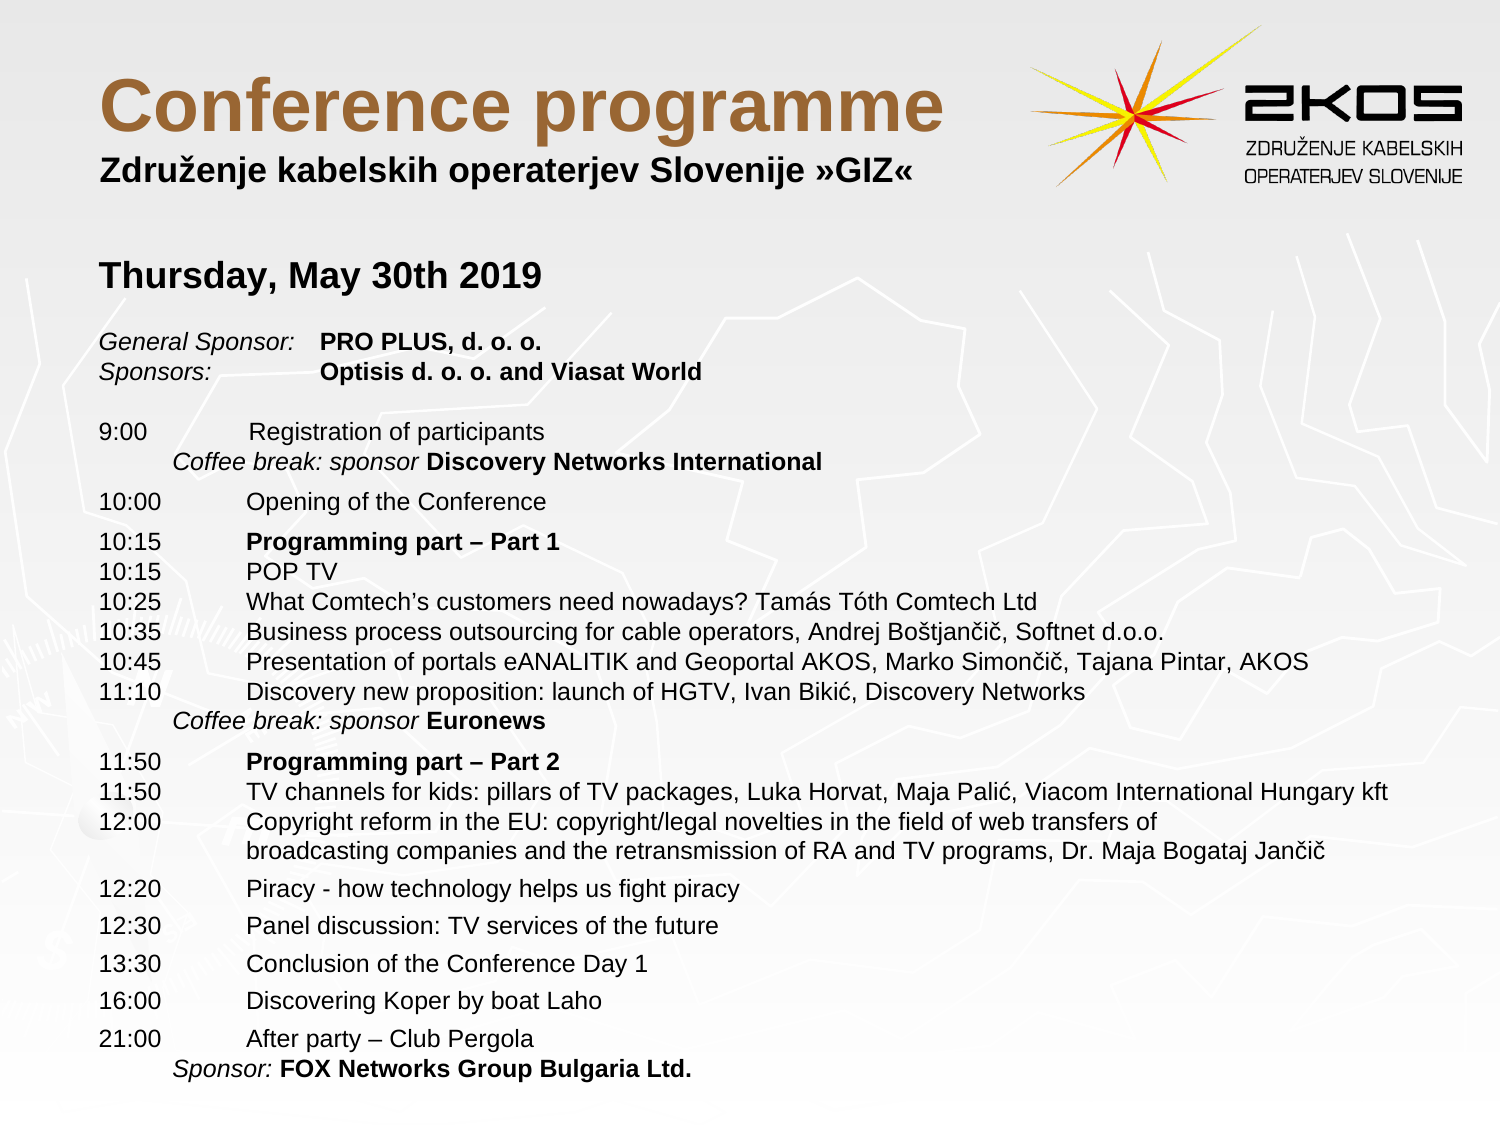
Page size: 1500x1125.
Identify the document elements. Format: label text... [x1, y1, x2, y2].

text_box Conference programme Združenje kabelskih operaterjev Slovenije »GIZ« [58, 42, 1004, 197]
text_box Thursday, May 30th 2019 General Sponsor: PRO PLUS, d. o. o. Sponsors: Optisis d. o. o. and Viasat World 9:00 Registration of participants Coffee break: sponsor Discovery Networks International 10:00 Opening of the Conference 10:15 Programming part – Part 1 10:15 POP TV 10:25 What Comtech’s customers need nowadays? Tamás Tóth Comtech Ltd 10:35 Business process outsourcing for cable operators, Andrej Boštjančič, Softnet d.o.o. 10:45 Presentation of portals eANALITIK and Geoportal AKOS, Marko Simončič, Tajana Pintar, AKOS 11:10 Discovery new proposition: launch of HGTV, Ivan Bikić, Discovery Networks Coffee break: sponsor Euronews 11:50 Programming part – Part 2 11:50 TV channels for kids: pillars of TV packages, Luka Horvat, Maja Palić, Viacom International Hungary kft 12:00 Copyright reform in the EU: copyright/legal novelties in the field of web transfers of broadcasting companies and the retransmission of RA and TV programs, Dr. Maja Bogataj Jančič 12:20 Piracy - how technology helps us fight piracy 12:30 Panel discussion: TV services of the future 13:30 Conclusion of the Conference Day 1 16:00 Discovering Koper by boat Laho 21:00 After party – Club Pergola Sponsor: FOX Networks Group Bulgaria Ltd. [83, 243, 1478, 1120]
picture [1021, 18, 1471, 194]
